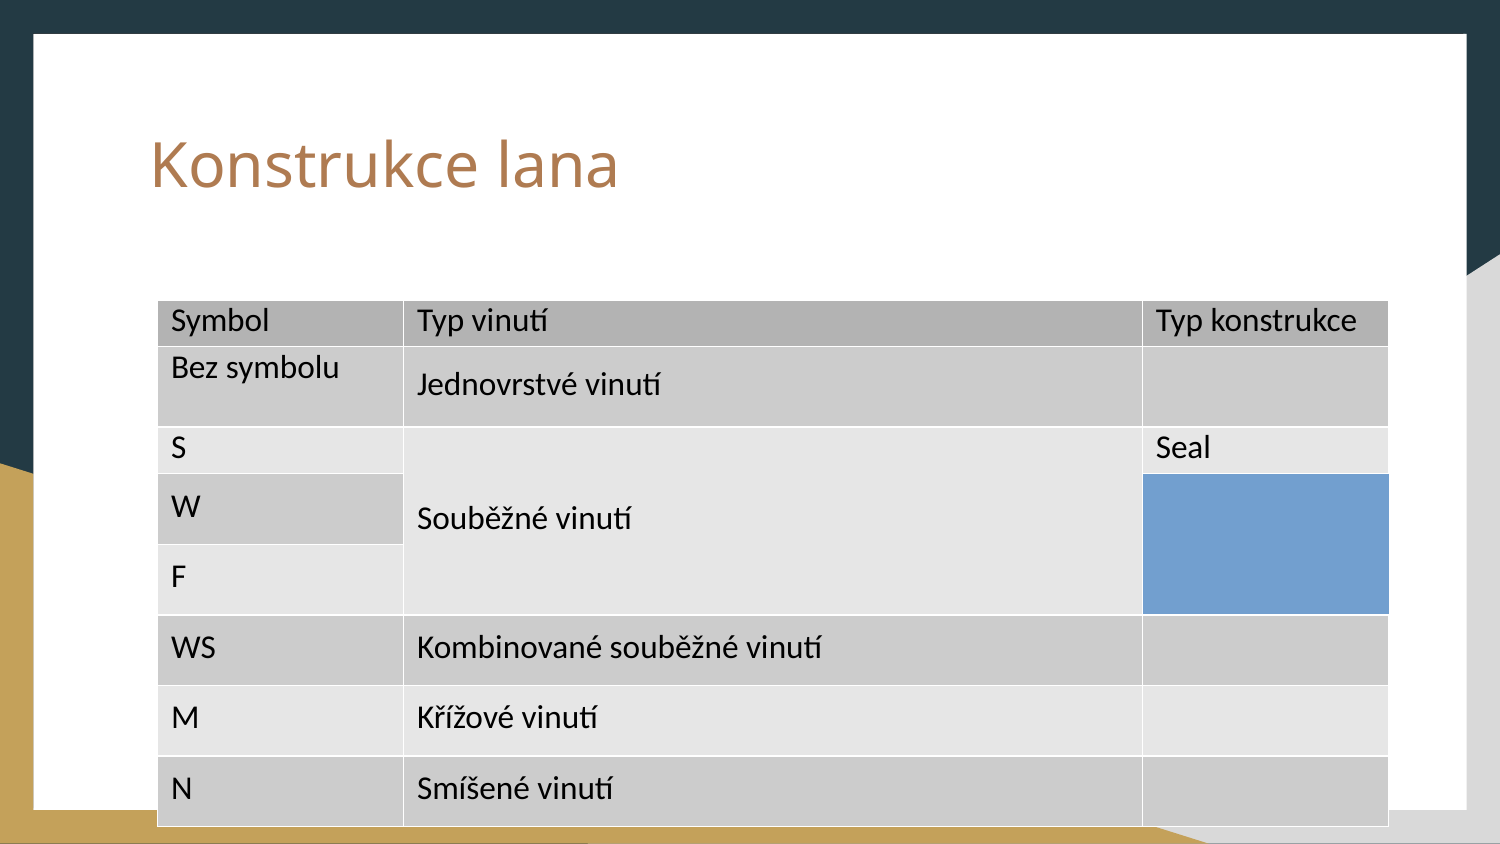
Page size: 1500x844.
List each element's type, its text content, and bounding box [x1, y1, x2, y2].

table_cell N [158, 757, 403, 826]
table_cell F [158, 545, 403, 614]
table_cell S [158, 428, 403, 473]
table_header Symbol [158, 301, 403, 346]
table_cell W [158, 474, 403, 544]
table_cell [1143, 757, 1388, 826]
table_cell [1143, 474, 1389, 544]
table_cell Seal [1143, 428, 1388, 473]
table_cell Kombinované souběžné vinutí [404, 616, 1142, 685]
table_cell WS [158, 616, 403, 685]
table_header Typ konstrukce [1143, 301, 1388, 346]
table_cell Křížové vinutí [404, 686, 1142, 755]
table_cell [1143, 616, 1388, 685]
table_header Typ vinutí [404, 301, 1142, 346]
table_cell M [158, 686, 403, 755]
table_cell Jednovrstvé vinutí [404, 347, 1142, 426]
table_cell [1143, 347, 1388, 426]
table_cell Souběžné vinutí [404, 428, 1142, 614]
table_cell [1143, 686, 1388, 755]
table_cell Smíšené vinutí [404, 757, 1142, 826]
table_cell Bez symbolu [158, 347, 403, 426]
title Konstrukce lana [134, 109, 1366, 267]
table_cell [1143, 544, 1389, 614]
